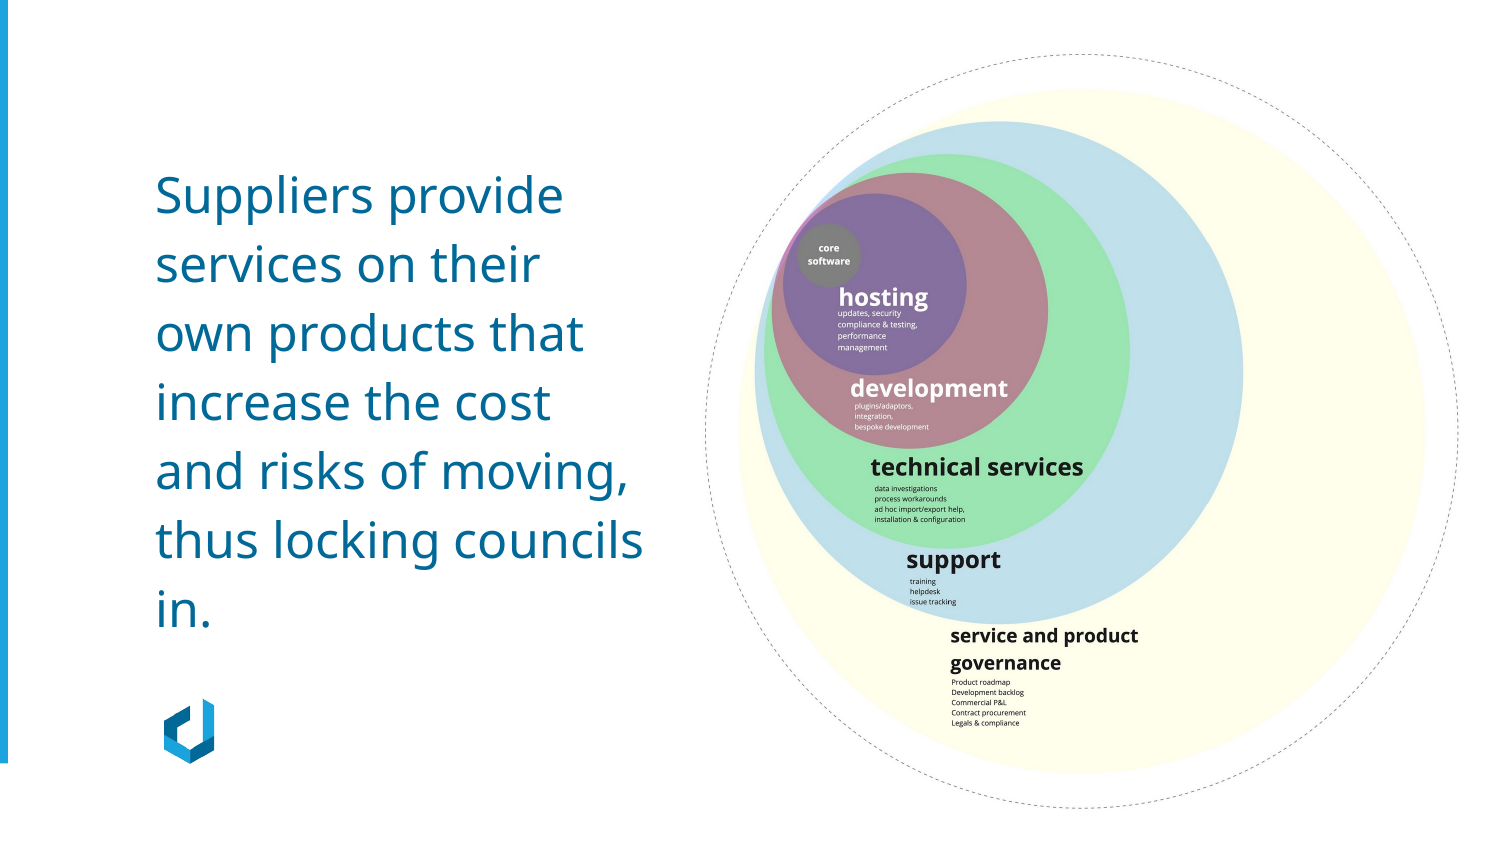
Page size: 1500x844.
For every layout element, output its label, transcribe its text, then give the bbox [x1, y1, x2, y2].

picture [164, 698, 215, 764]
list Suppliers provide services on their own products that increase the cost and risks of moving, thus locking councils in. [140, 139, 666, 637]
picture [690, 24, 1466, 819]
